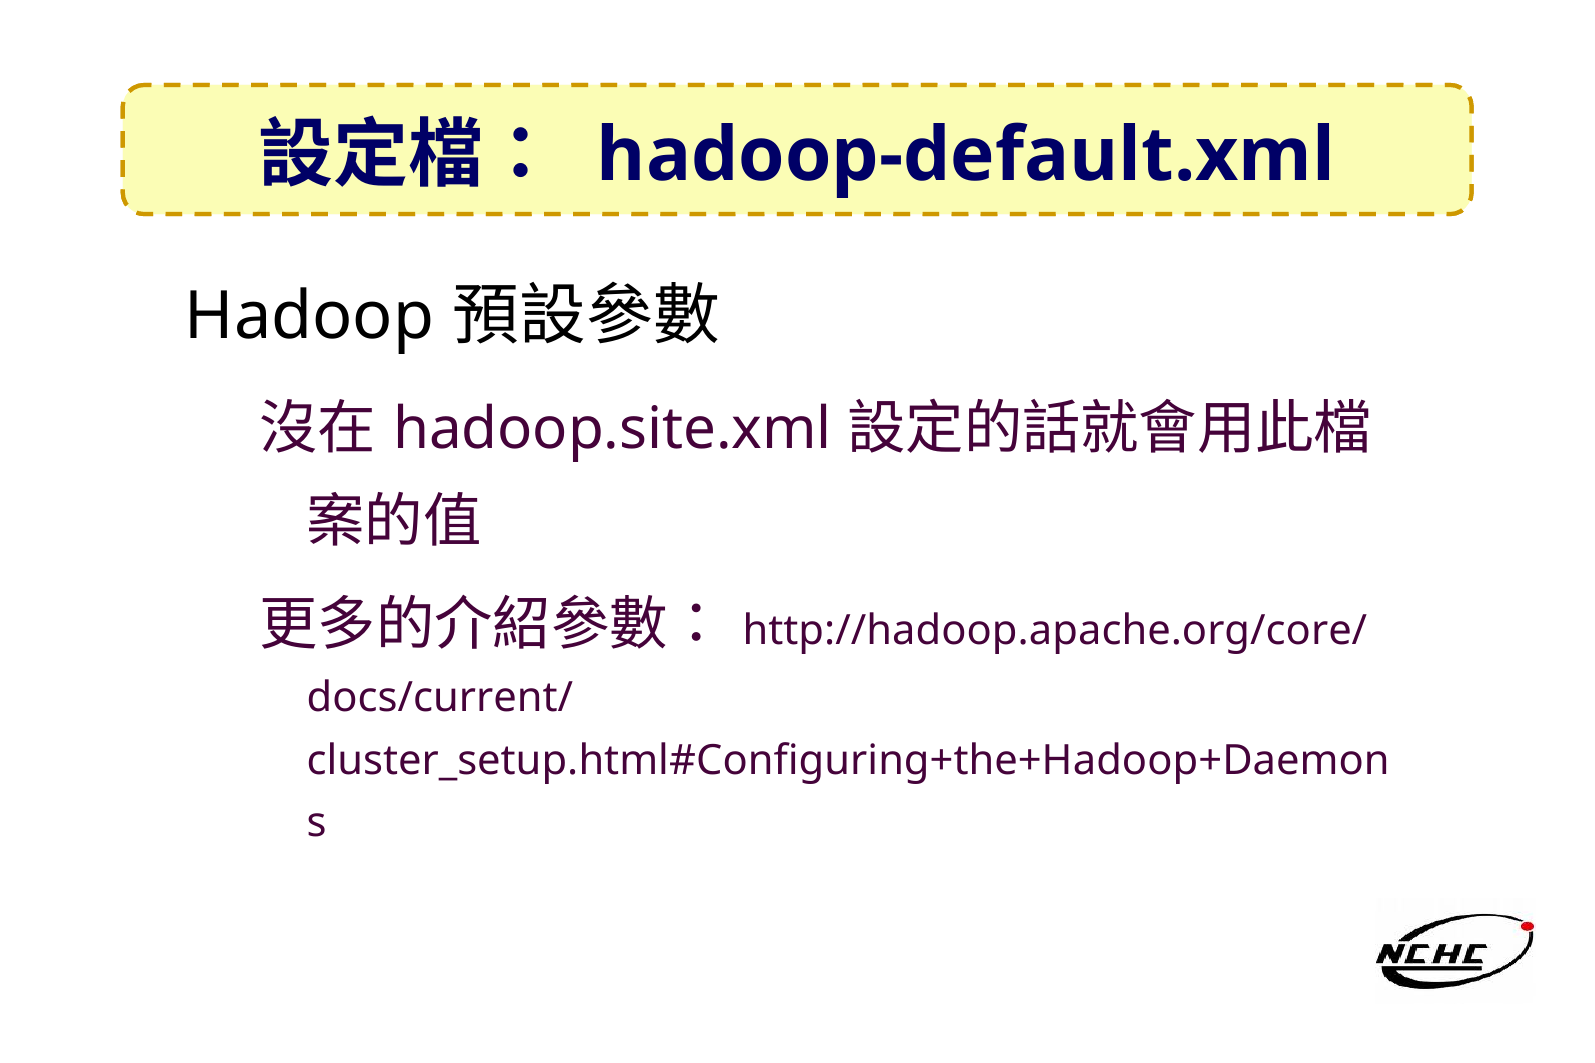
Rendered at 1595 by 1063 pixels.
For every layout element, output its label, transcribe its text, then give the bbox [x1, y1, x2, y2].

list Hadoop預設參數 沒在hadoop.site.xml設定的話就會用此檔案的值 更多的介紹參數：http://hadoop.apache.org/core/docs/current/cluster_setup.html#Configuring+the+Hadoop+Daemons [169, 243, 1425, 899]
picture [1375, 898, 1536, 1004]
title 設定檔： hadoop-default.xml [169, 83, 1425, 213]
